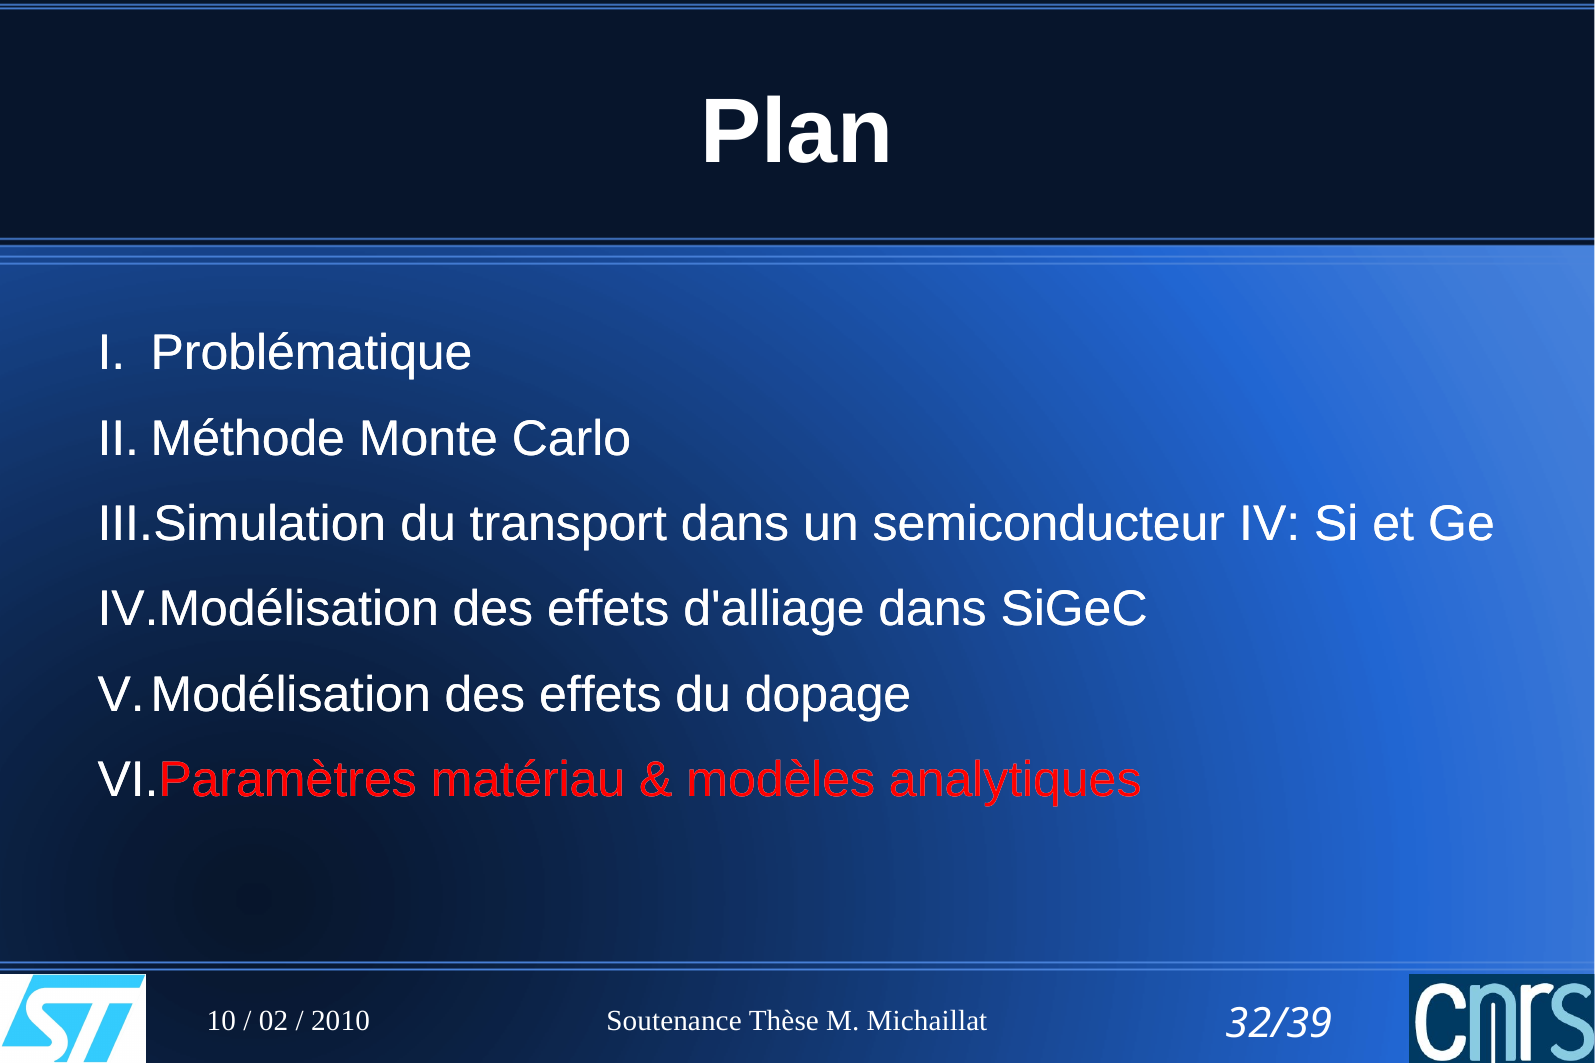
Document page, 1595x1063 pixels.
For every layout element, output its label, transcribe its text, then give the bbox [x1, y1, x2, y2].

title Plan [79, 42, 1515, 220]
list Problématique Méthode Monte Carlo Simulation du transport dans un semiconducteur IV: Si et Ge Modélisation des effets d'alliage dans SiGeC Modélisation des effets du dopage Paramètres matériau & modèles analytiques [79, 324, 1515, 916]
picture [0, 0, 1595, 1063]
